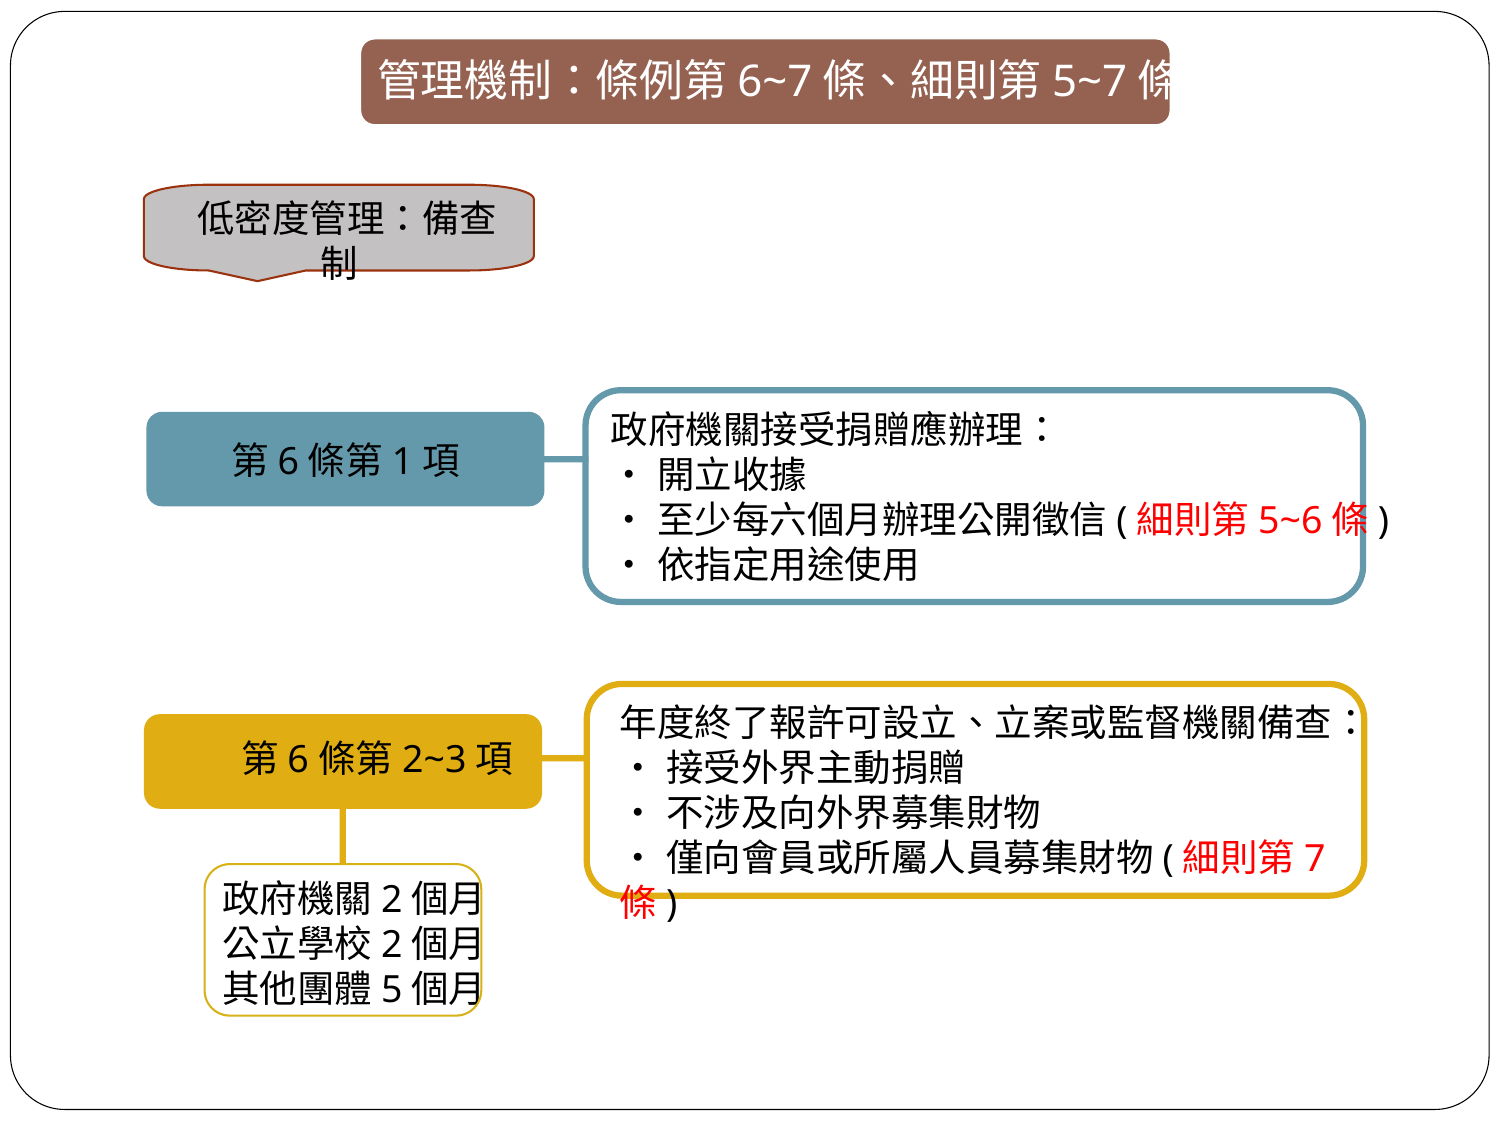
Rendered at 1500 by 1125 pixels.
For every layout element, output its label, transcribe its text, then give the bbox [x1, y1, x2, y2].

text_box 政府機關接受捐贈應辦理： ‧開立收據 ‧至少每六個月辦理公開徵信(細則第5~6條) ‧依指定用途使用 [585, 390, 1364, 602]
text_box 政府機關2個月 公立學校2個月 其他團體5個月 [207, 867, 480, 1014]
text_box 第6條第1項 [146, 411, 545, 507]
text_box 管理機制：條例第6~7條、細則第5~7條 [364, 43, 1211, 121]
text_box 政府機關2個月 公立學校2個月 其他團體5個月 [207, 867, 484, 1019]
text_box 年度終了報許可設立、立案或監督機關備查： ‧接受外界主動捐贈 ‧不涉及向外界募集財物 ‧僅向會員或所屬人員募集財物(細則第7條) [604, 692, 1355, 932]
text_box [360, 38, 1167, 126]
text_box 第6條第2~3項 [226, 728, 528, 788]
text_box [143, 714, 543, 809]
text_box 低密度管理：備查制 [143, 184, 534, 282]
